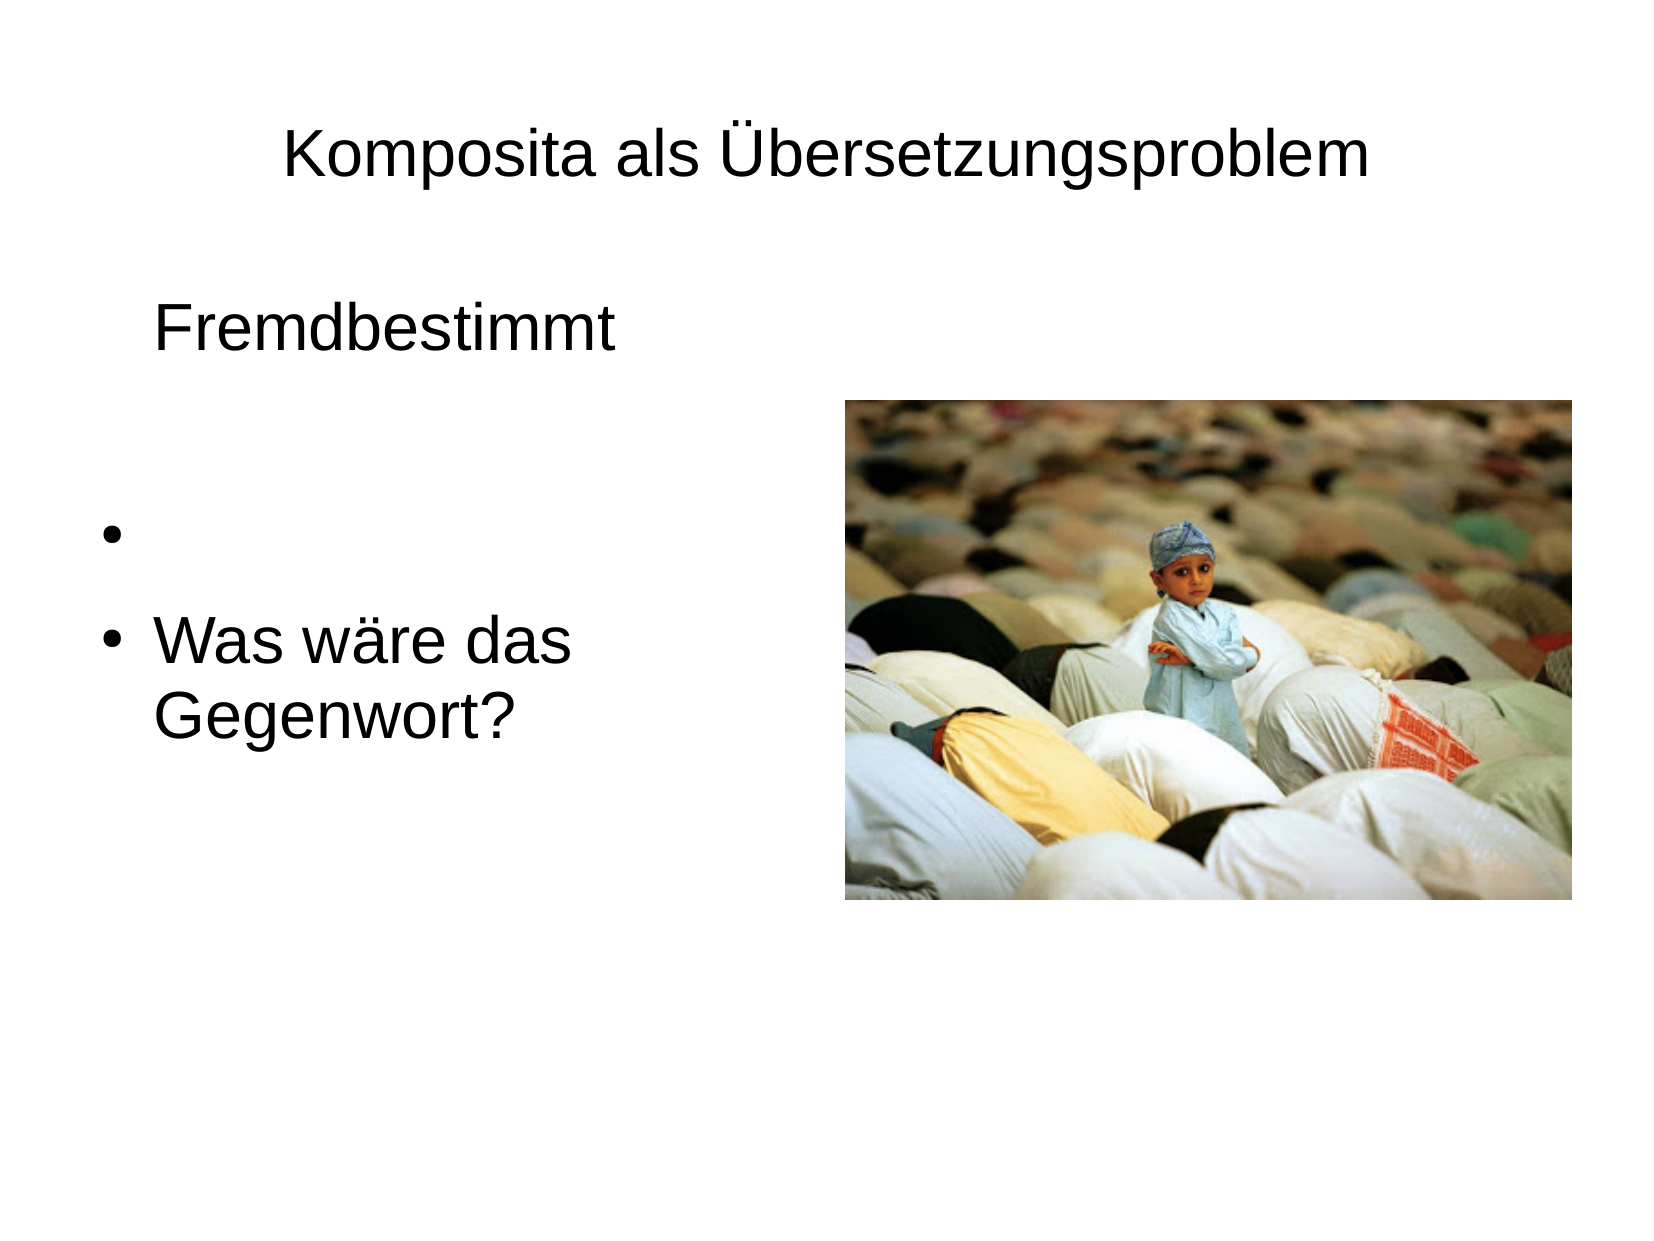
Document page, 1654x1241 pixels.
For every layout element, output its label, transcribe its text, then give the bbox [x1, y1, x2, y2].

title Komposita als Übersetzungsproblem [82, 49, 1571, 257]
list Fremdbestimmt Was wäre das Gegenwort? [82, 290, 809, 1010]
picture [845, 400, 1572, 900]
